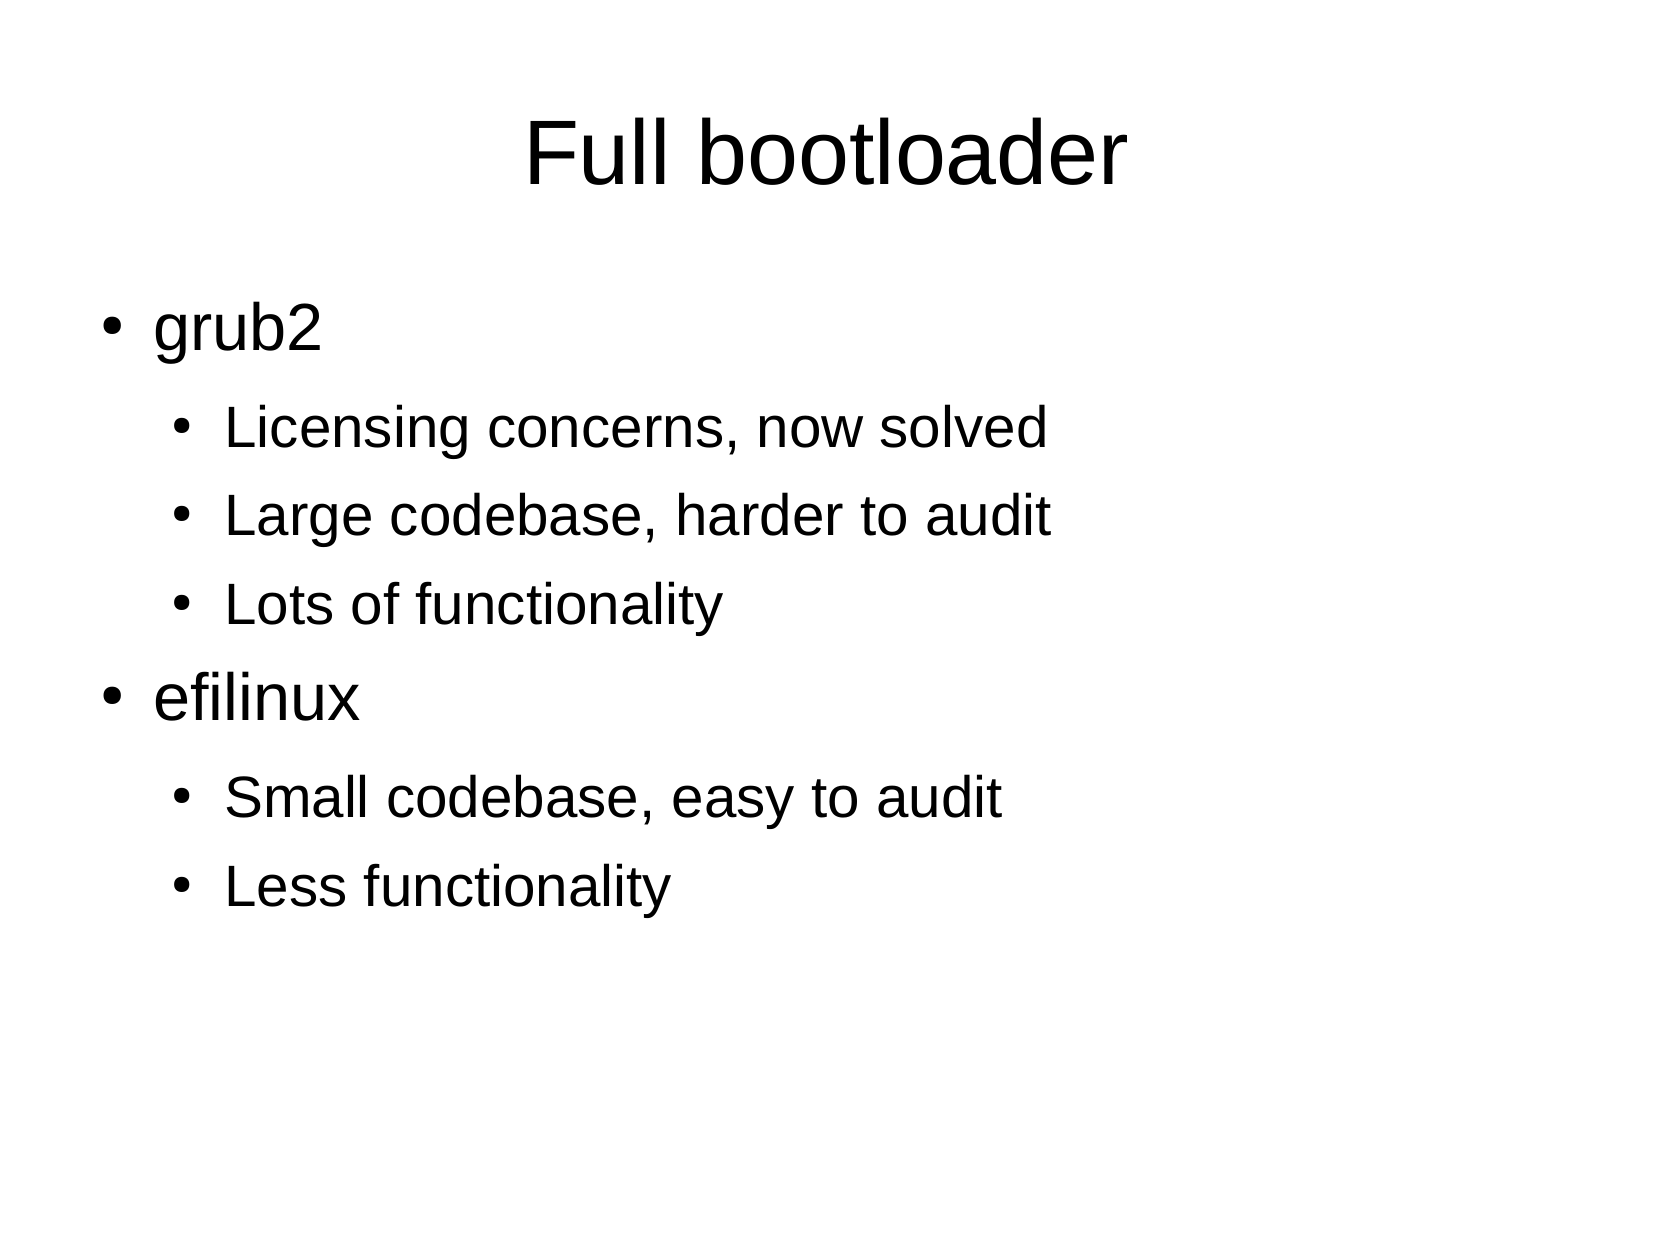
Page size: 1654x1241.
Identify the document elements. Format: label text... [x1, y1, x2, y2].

title Full bootloader [82, 49, 1571, 257]
list grub2 Licensing concerns, now solved Large codebase, harder to audit Lots of functionality efilinux Small codebase, easy to audit Less functionality [82, 290, 1571, 1010]
